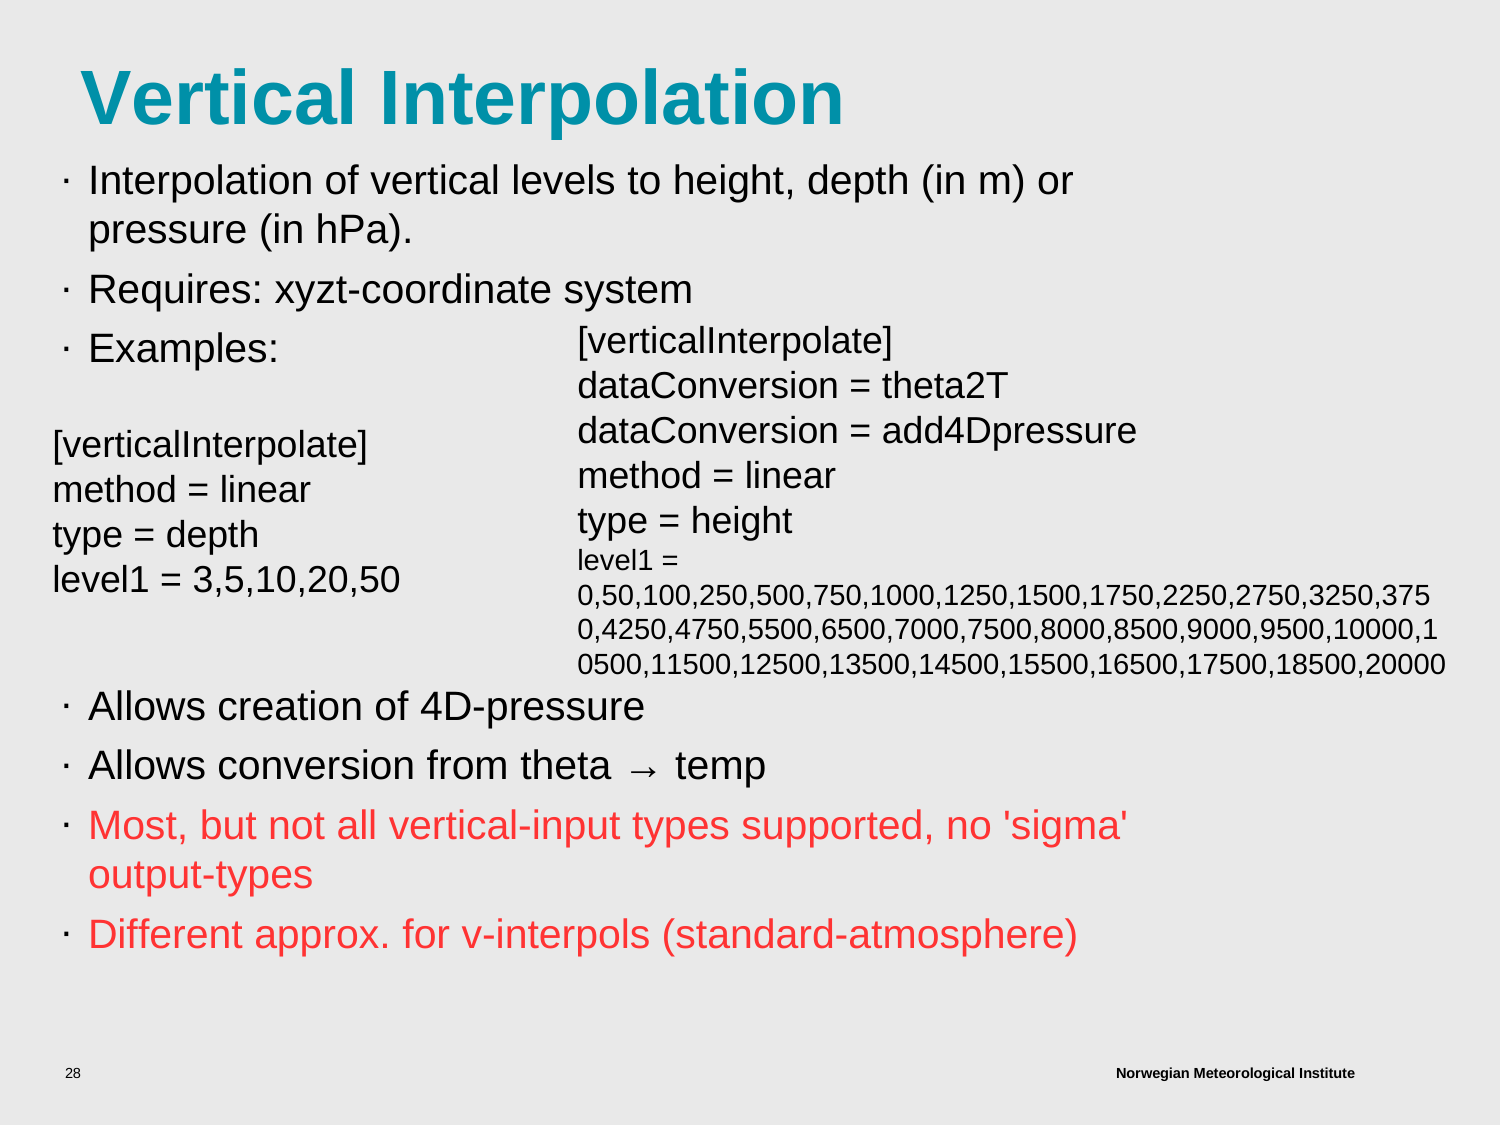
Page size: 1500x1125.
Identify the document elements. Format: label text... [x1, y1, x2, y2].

list Interpolation of vertical levels to height, depth (in m) or pressure (in hPa). Requires: xyzt-coordinate system Examples: Allows creation of 4D-pressure Allows conversion from theta → temp Most, but not all vertical-input types supported, no 'sigma' output-types Different approx. for v-interpols (standard-atmosphere) [59, 153, 1217, 964]
title Vertical Interpolation [80, 37, 1238, 150]
text_box [verticalInterpolate] dataConversion = theta2T dataConversion = add4Dpressure method = linear type = height level1 = 0,50,100,250,500,750,1000,1250,1500,1750,2250,2750,3250,3750,4250,4750,5500,6500,7000,7500,8000,8500,9000,9500,10000,10500,11500,12500,13500,14500,15500,16500,17500,18500,20000 [562, 308, 1463, 826]
text_box [verticalInterpolate] method = linear type = depth level1 = 3,5,10,20,50 [37, 412, 493, 613]
